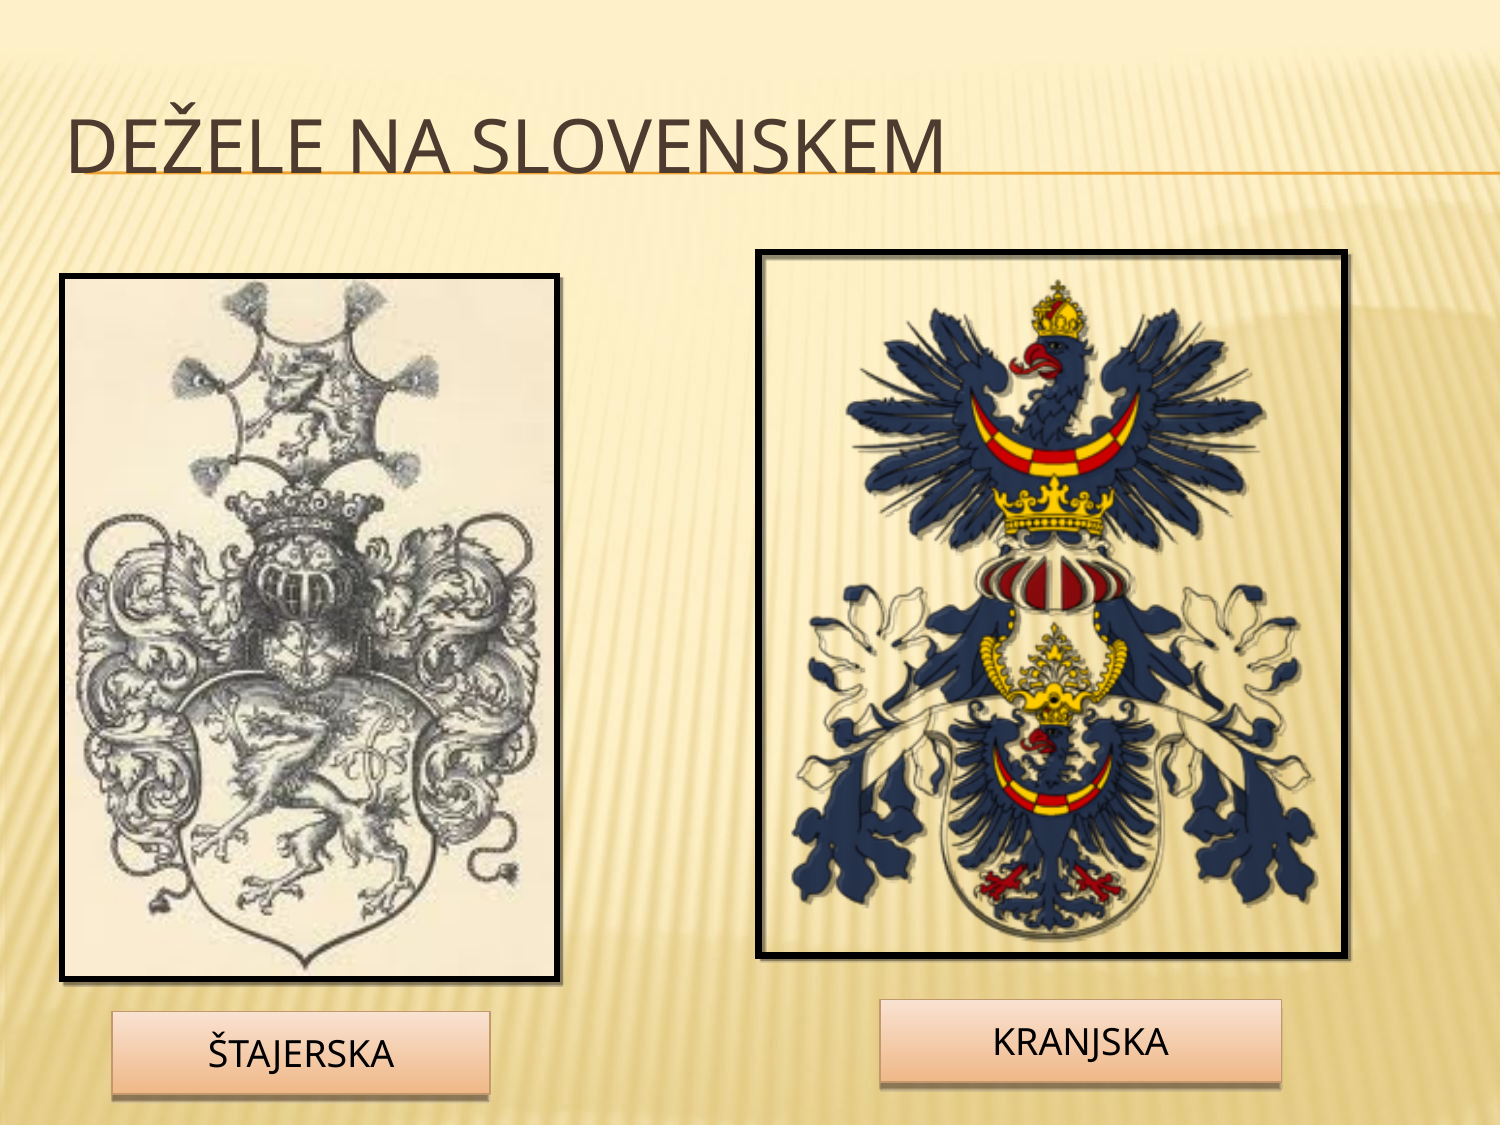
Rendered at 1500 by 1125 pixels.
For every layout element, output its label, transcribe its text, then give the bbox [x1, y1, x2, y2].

text_box KRANJSKA [879, 999, 1282, 1083]
title DEŽELE NA SLOVENSKEM [50, 75, 1475, 213]
picture [0, 0, 1500, 1125]
text_box ŠTAJERSKA [112, 1011, 491, 1094]
